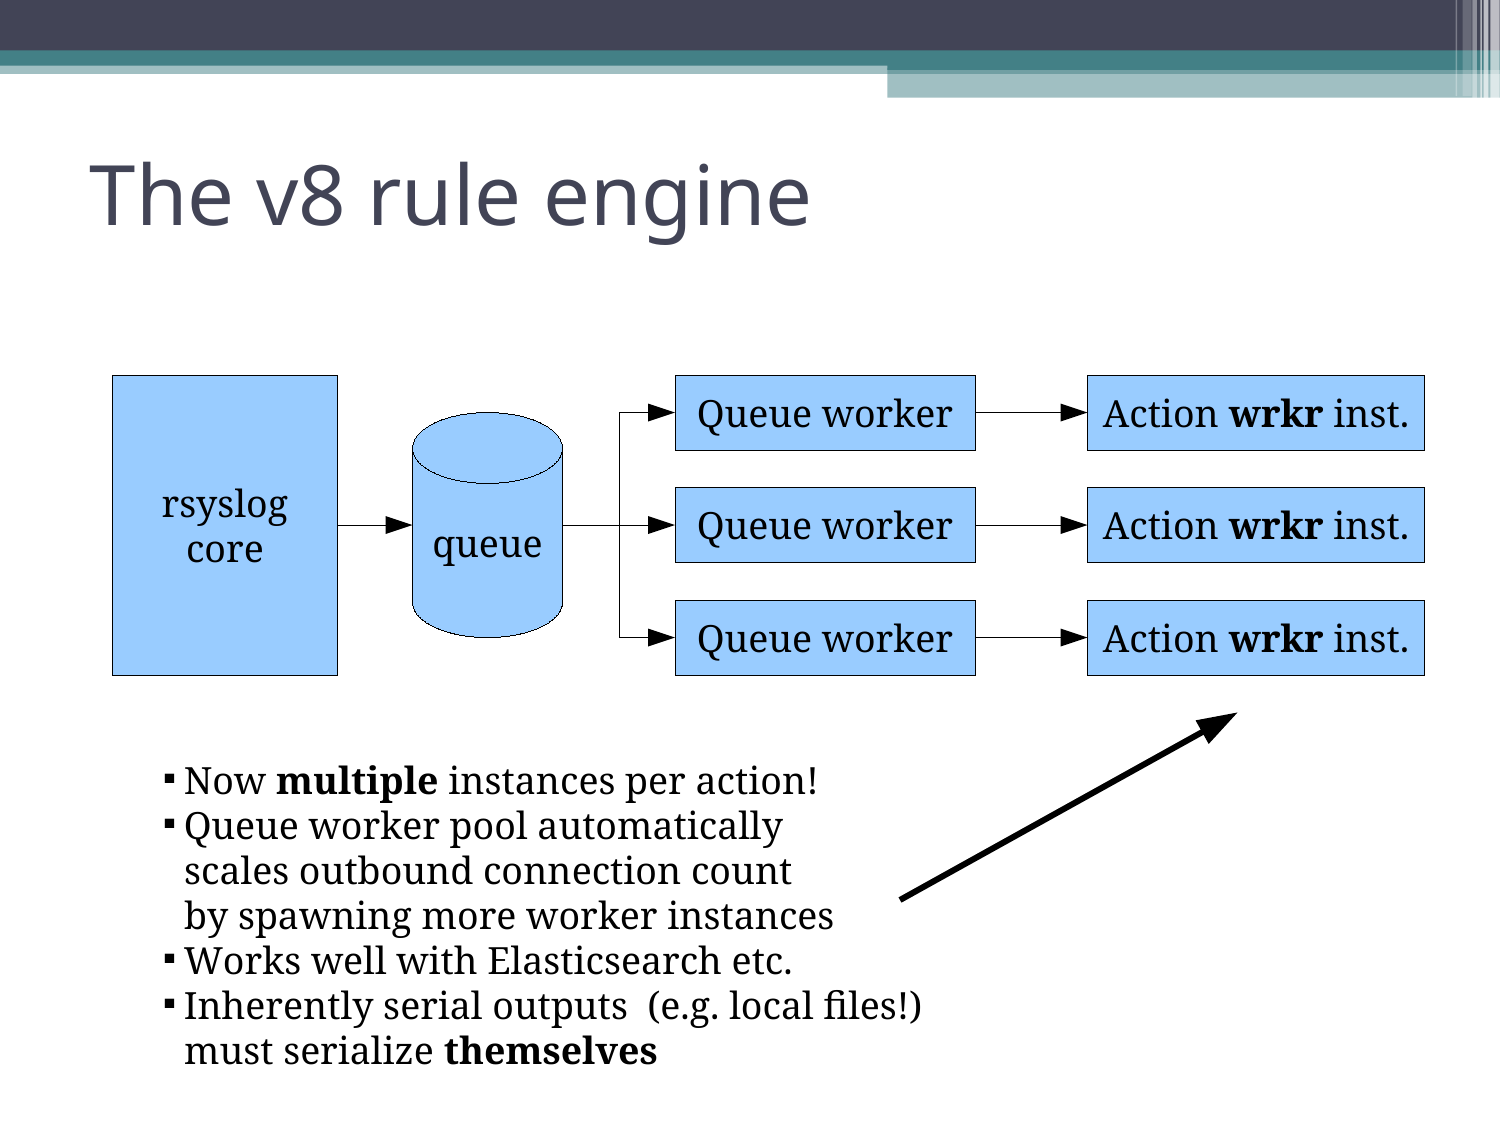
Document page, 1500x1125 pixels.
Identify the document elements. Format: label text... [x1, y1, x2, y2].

title The v8 rule engine [75, 84, 1426, 300]
text_box queue [412, 412, 563, 638]
text_box Queue worker [675, 487, 976, 563]
text_box Action wrkr inst. [1087, 487, 1425, 563]
text_box Now multiple instances per action! Queue worker pool automatically scales outbound connection count by spawning more worker instances Works well with Elasticsearch etc. Inherently serial outputs (e.g. local files!) must serialize themselves [150, 750, 988, 1080]
text_box Action wrkr inst. [1087, 600, 1425, 676]
text_box Queue worker [675, 375, 976, 451]
text_box rsyslog core [112, 375, 338, 676]
text_box Queue worker [675, 600, 976, 676]
text_box Action wrkr inst. [1087, 375, 1425, 451]
